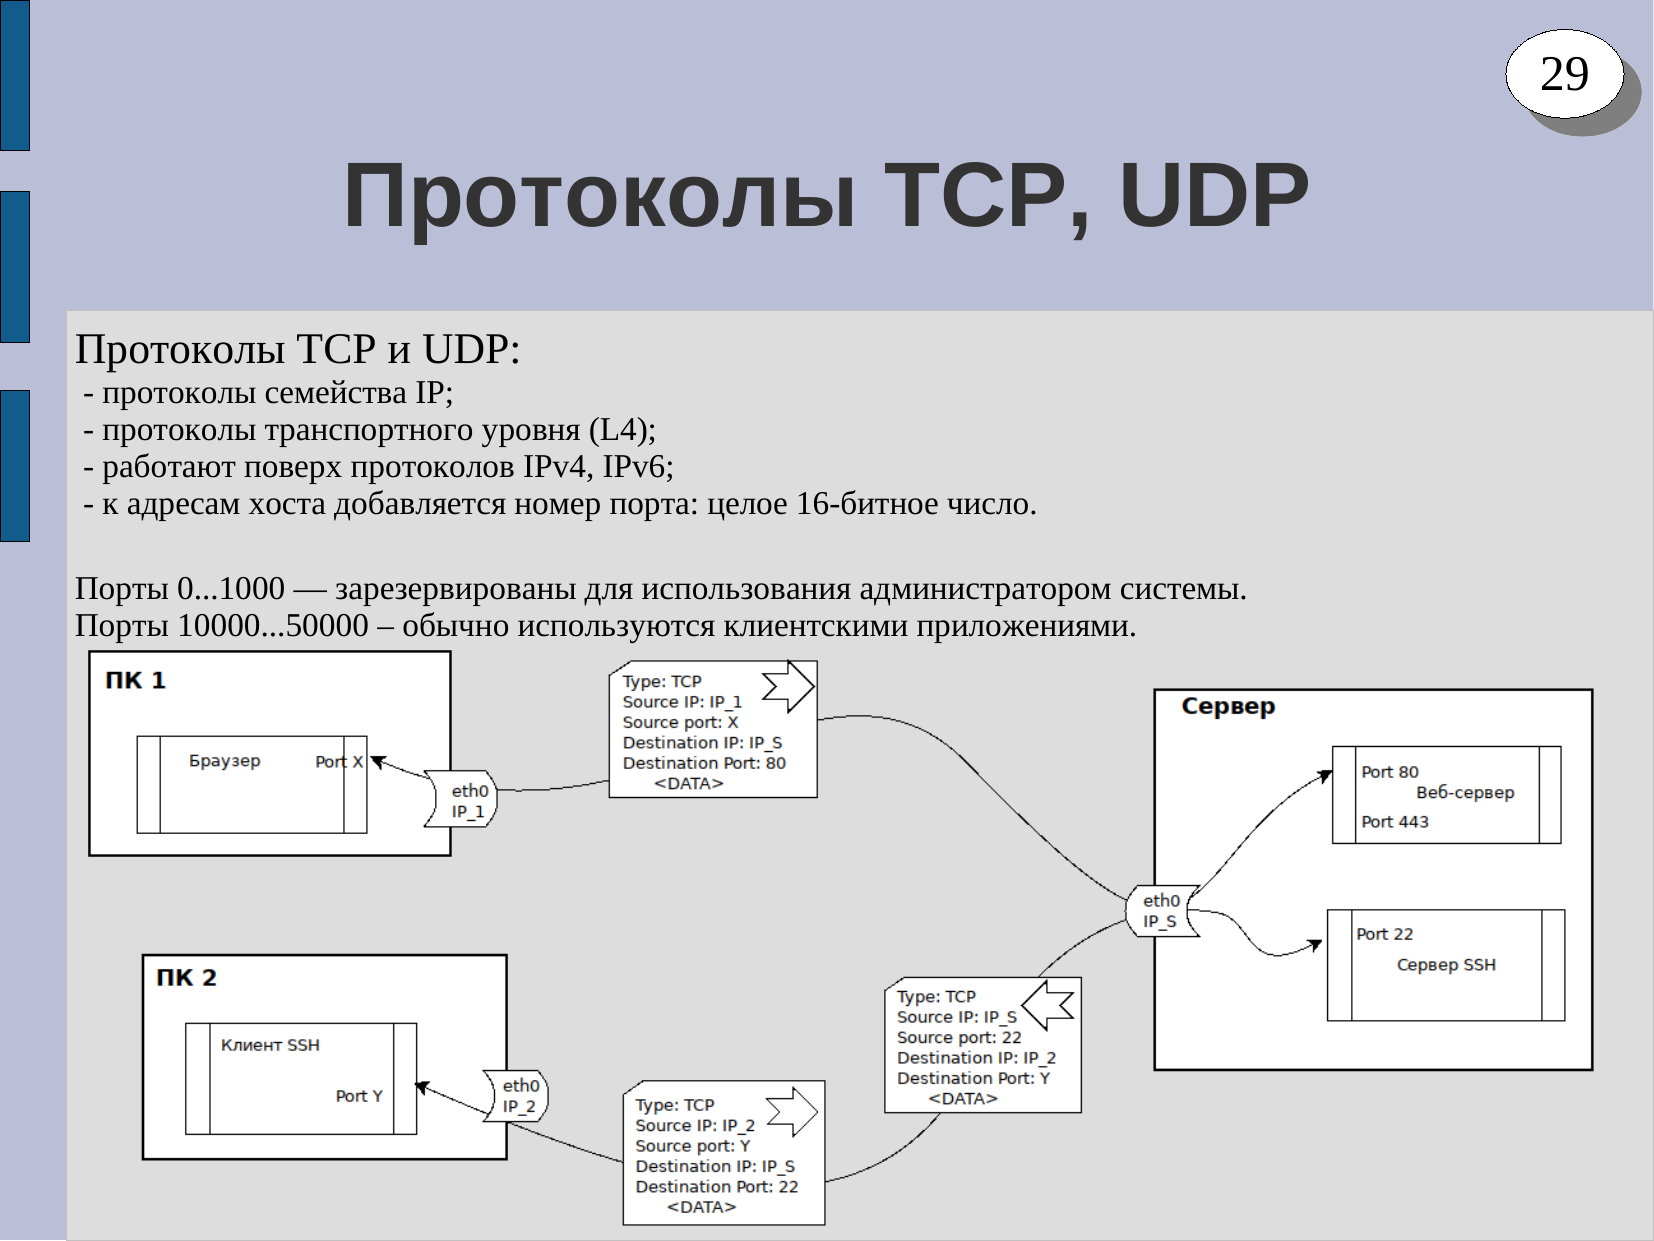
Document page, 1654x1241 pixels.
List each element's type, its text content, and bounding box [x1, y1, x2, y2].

text_box 29 [1505, 29, 1625, 119]
picture [87, 649, 1595, 1227]
title Протоколы TCP, UDP [121, 91, 1534, 299]
text_box Протоколы TCP и UDP: - протоколы семейства IP; - протоколы транспортного уровня (L4); - работают поверх протоколов IPv4, IPv6; - к адресам хоста добавляется номер порта: целое 16-битное число. Порты 0...1000 — зарезервированы для использования администратором системы. Порты 10000...50000 – обычно используются клиентскими приложениями. [74, 324, 1625, 644]
